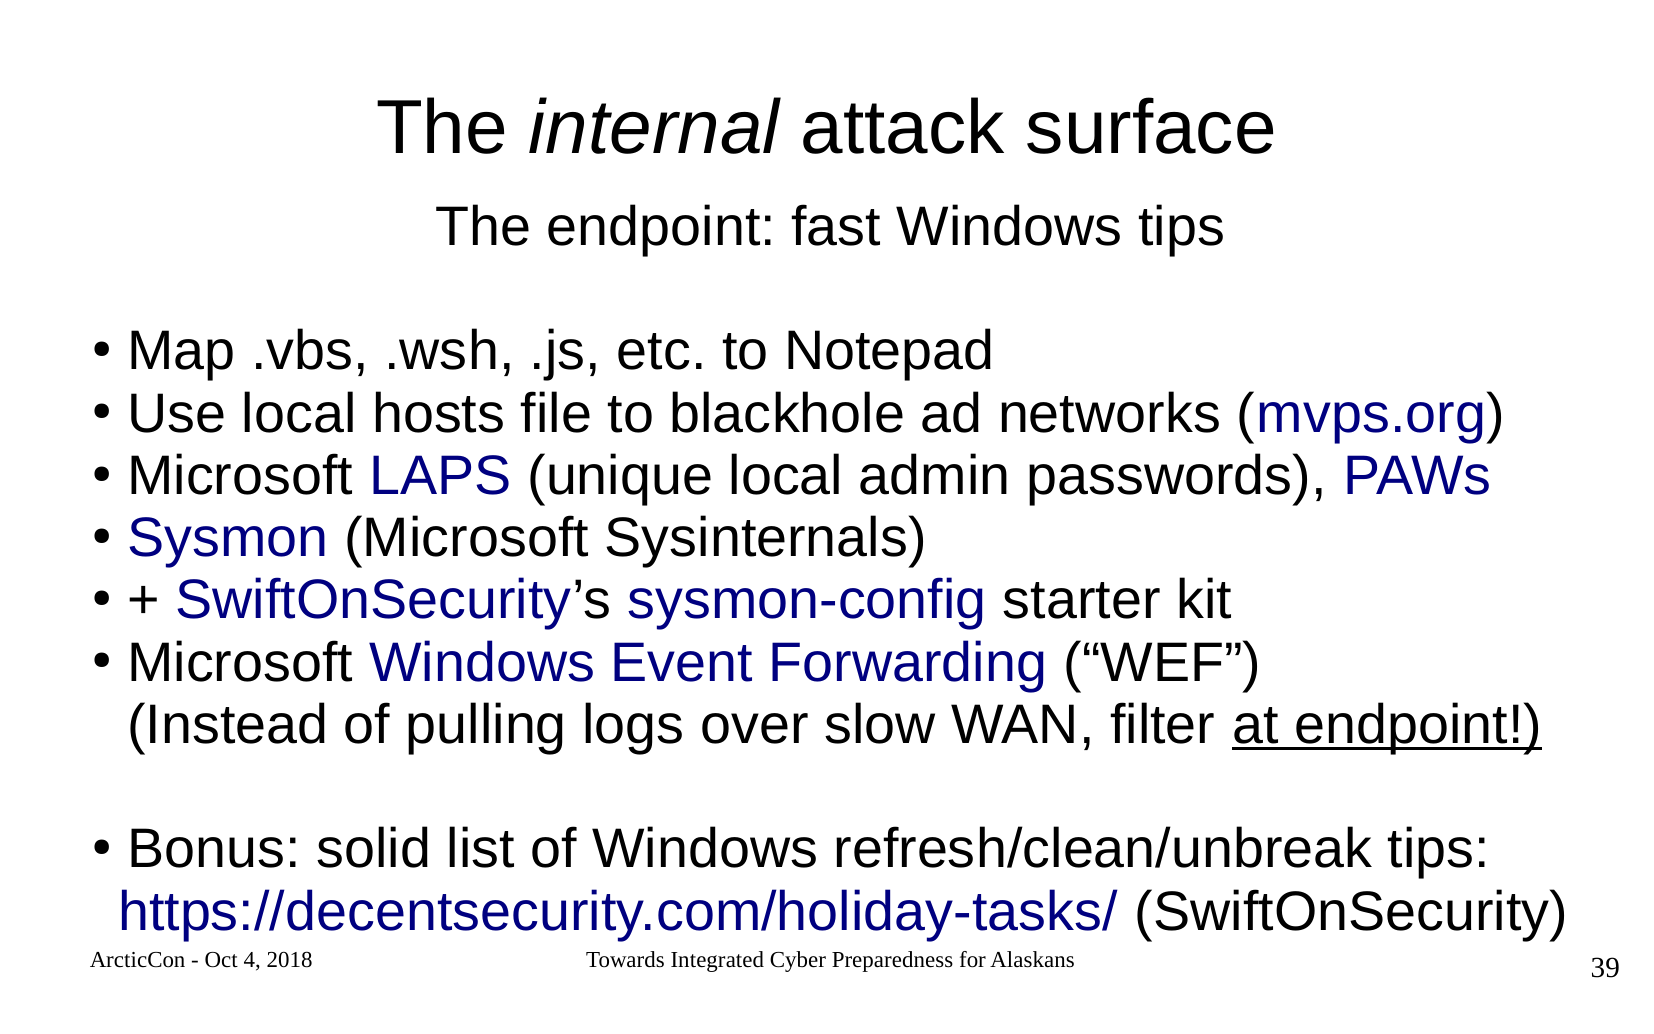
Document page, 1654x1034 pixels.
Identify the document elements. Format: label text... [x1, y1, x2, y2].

subtitle The endpoint: fast Windows tips Map .vbs, .wsh, .js, etc. to Notepad Use local hosts file to blackhole ad networks (mvps.org) Microsoft LAPS (unique local admin passwords), PAWs Sysmon (Microsoft Sysinternals) + SwiftOnSecurity’s sysmon-config starter kit Microsoft Windows Event Forwarding (“WEF”) (Instead of pulling logs over slow WAN, filter at endpoint!) Bonus: solid list of Windows refresh/clean/unbreak tips: https://decentsecurity.com/holiday-tasks/ (SwiftOnSecurity) [82, 195, 1571, 986]
title The internal attack surface [82, 41, 1571, 195]
text_box <number> [1560, 951, 1621, 1023]
